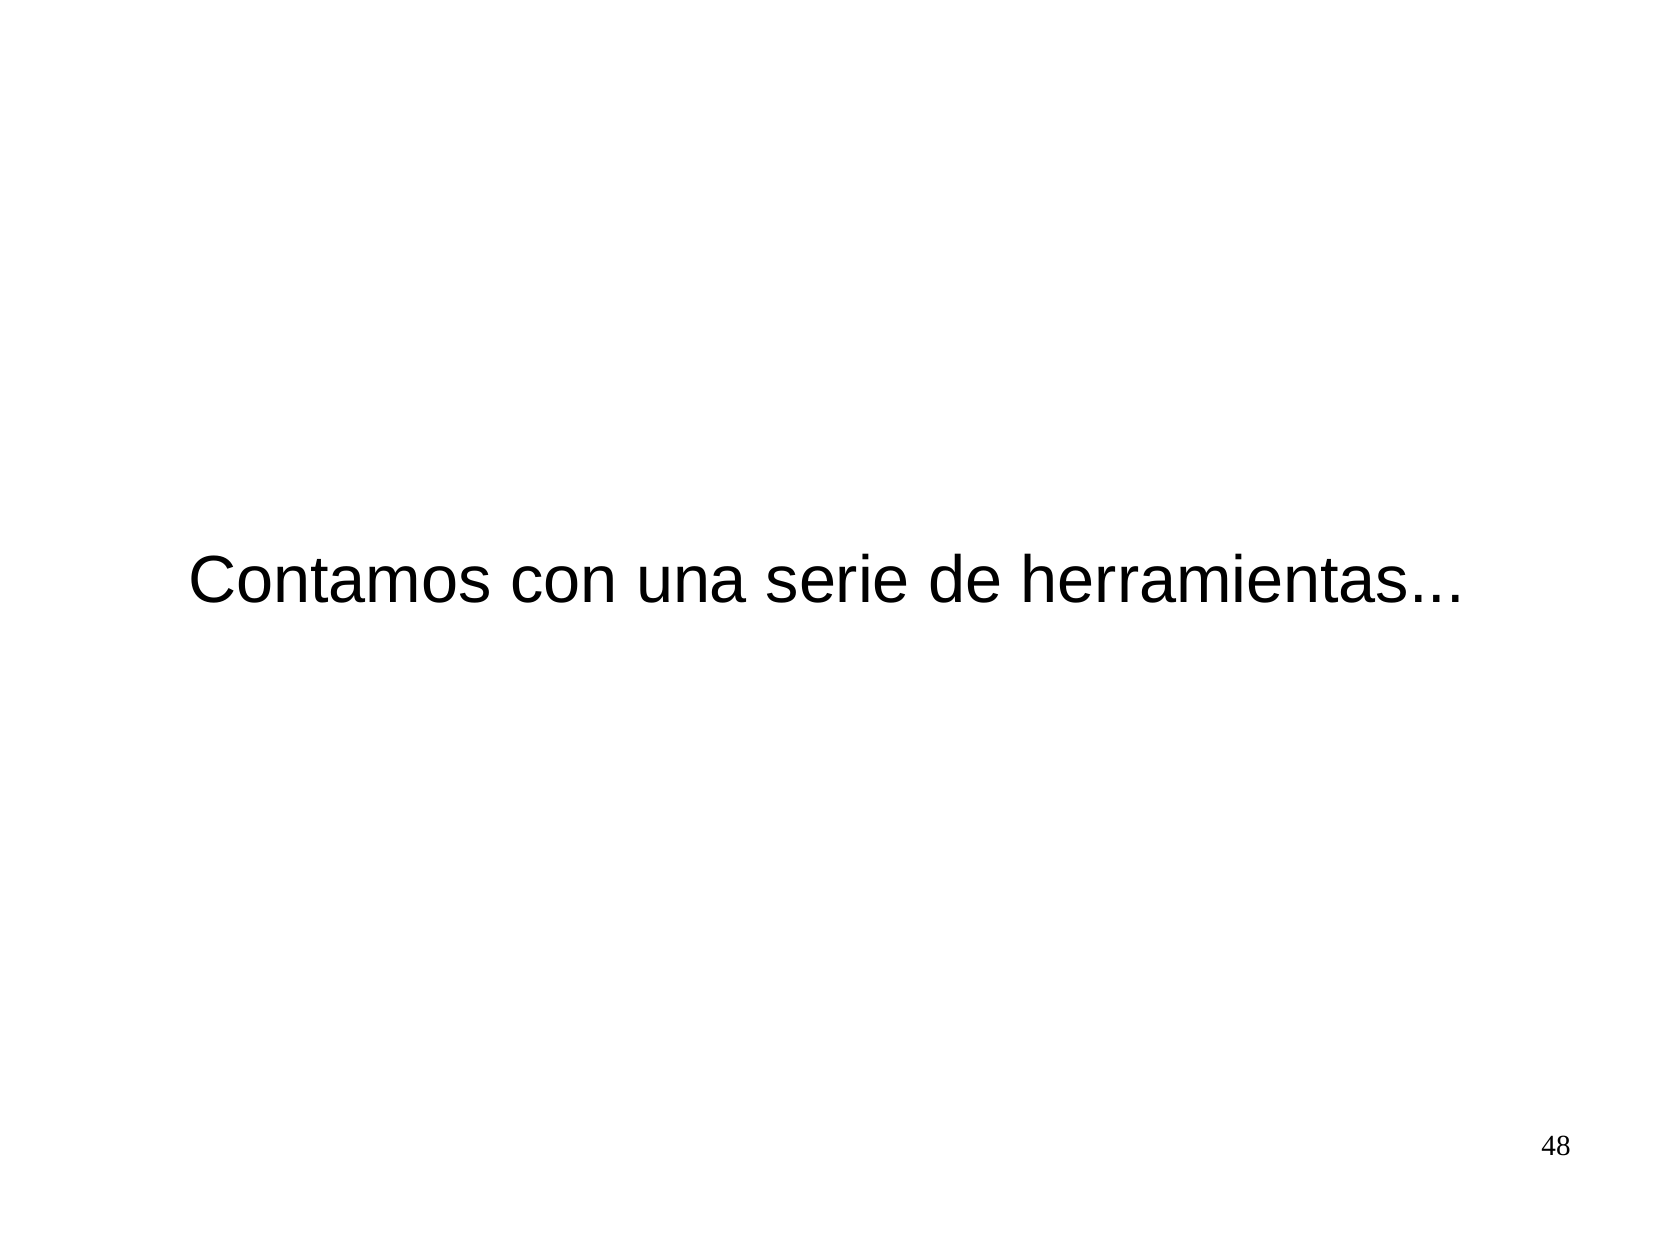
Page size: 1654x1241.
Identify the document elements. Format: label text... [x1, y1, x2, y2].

text_box Contamos con una serie de herramientas... [82, 56, 1571, 1102]
